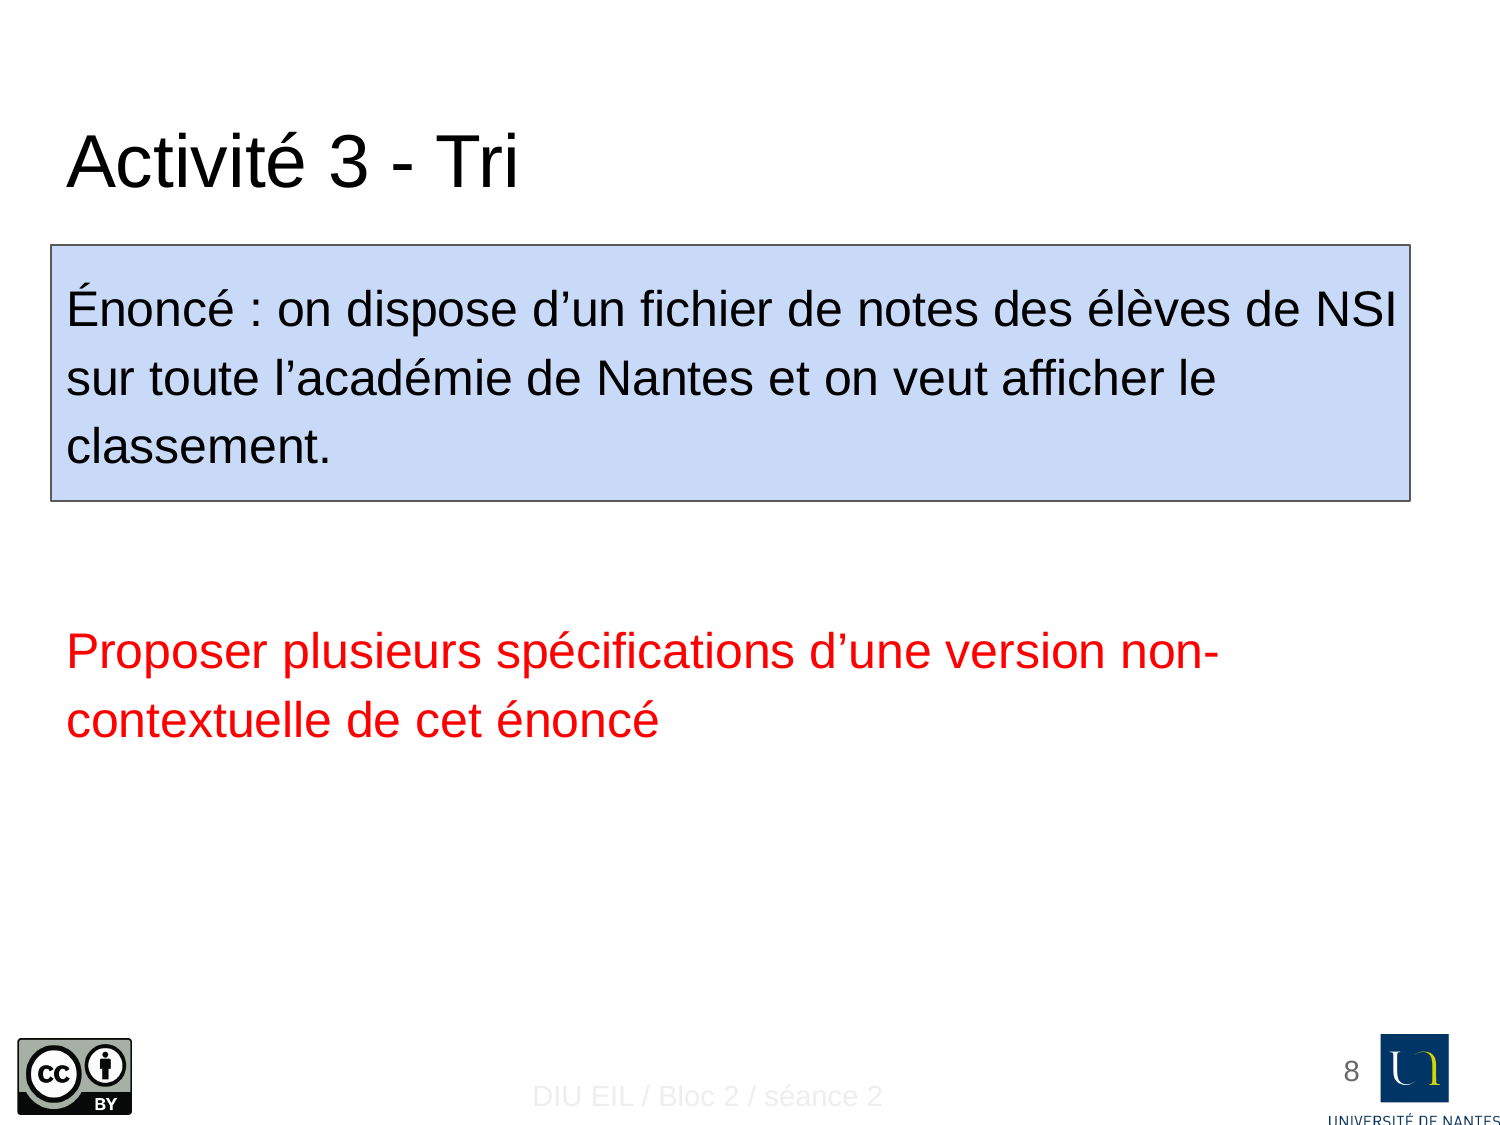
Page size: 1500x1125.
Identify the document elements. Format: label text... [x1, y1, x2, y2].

title Activité 3 - Tri [51, 97, 1449, 223]
slide_number <numéro> [1284, 1038, 1375, 1102]
text_box [51, 245, 1410, 252]
picture [1329, 1034, 1500, 1125]
picture [17, 1038, 132, 1115]
list Énoncé : on dispose d’un fichier de notes des élèves de NSI sur toute l’académie de Nantes et on veut afficher le classement. Proposer plusieurs spécifications d’une version non-contextuelle de cet énoncé [51, 252, 1449, 1064]
